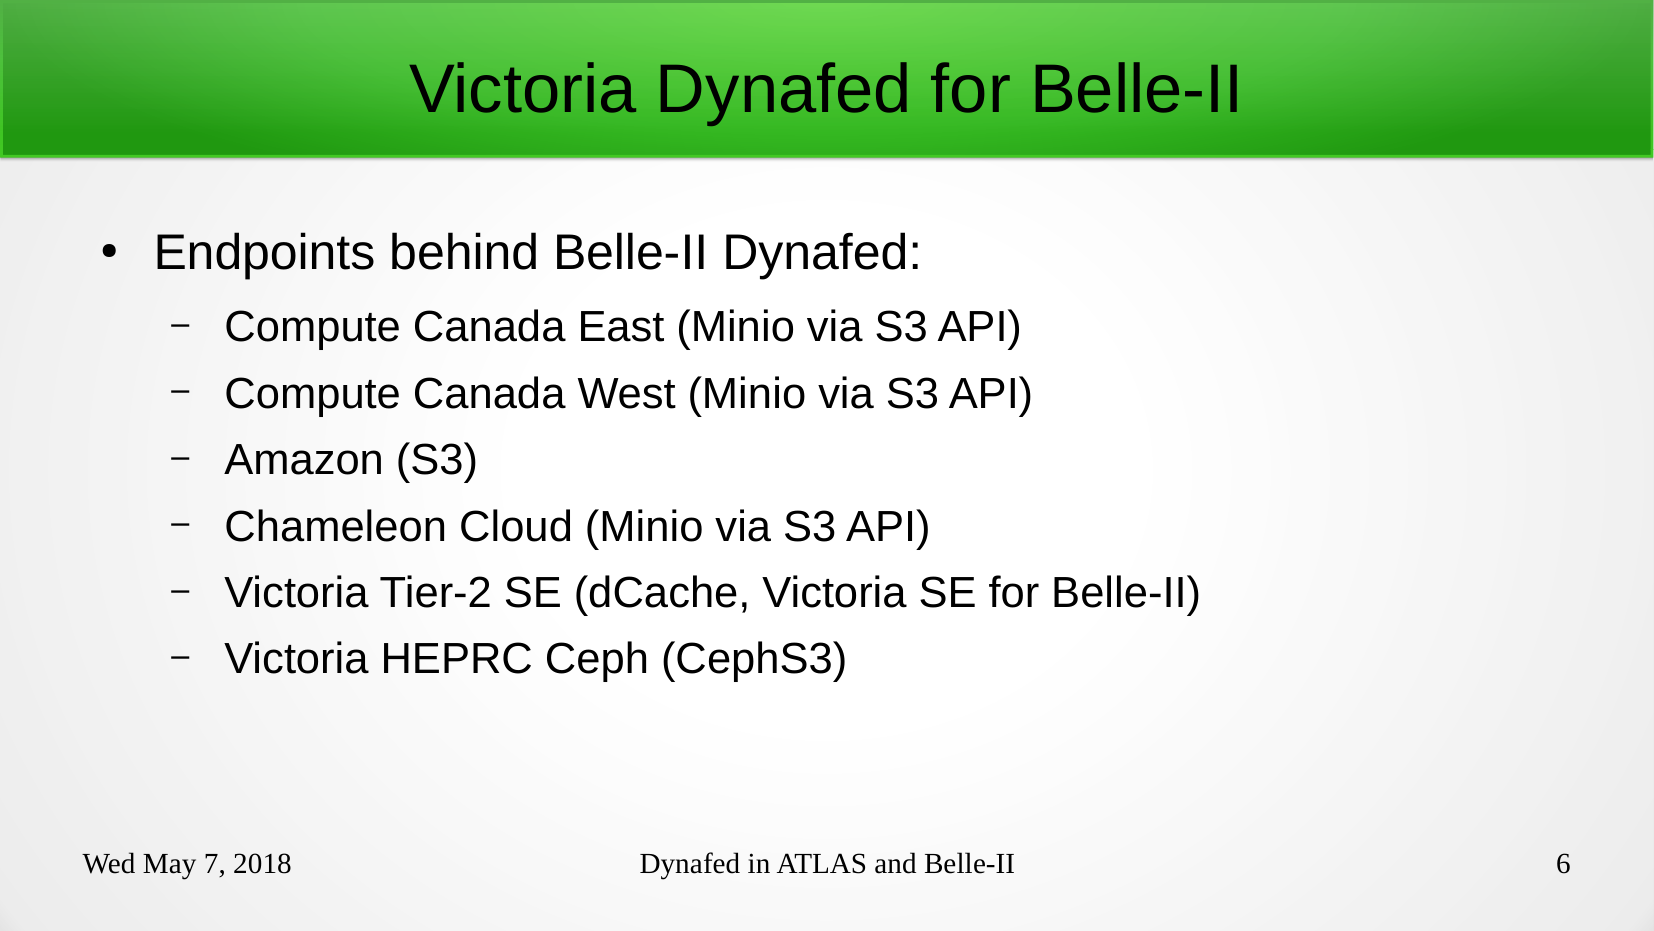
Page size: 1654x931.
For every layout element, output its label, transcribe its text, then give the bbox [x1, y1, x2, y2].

list Endpoints behind Belle-II Dynafed: Compute Canada East (Minio via S3 API) Compute Canada West (Minio via S3 API) Amazon (S3) Chameleon Cloud (Minio via S3 API) Victoria Tier-2 SE (dCache, Victoria SE for Belle-II) Victoria HEPRC Ceph (CephS3) [82, 224, 1571, 764]
title Victoria Dynafed for Belle-II [82, 35, 1571, 142]
